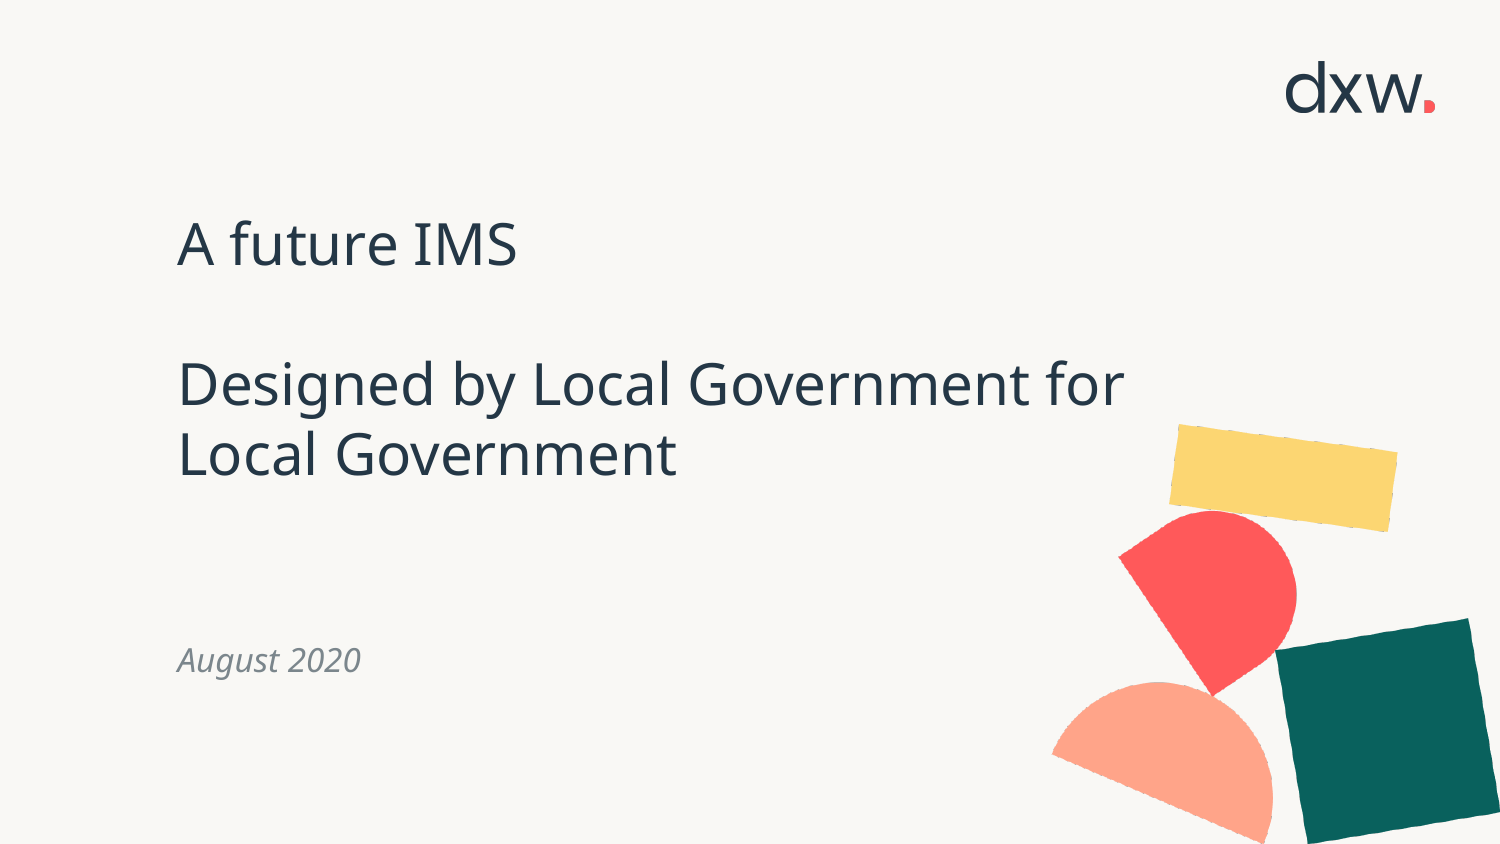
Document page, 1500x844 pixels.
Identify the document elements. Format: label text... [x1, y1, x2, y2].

subtitle August 2020 [162, 616, 1166, 678]
title A future IMS Designed by Local Government for Local Government [162, 191, 1174, 389]
picture [0, 0, 1500, 844]
